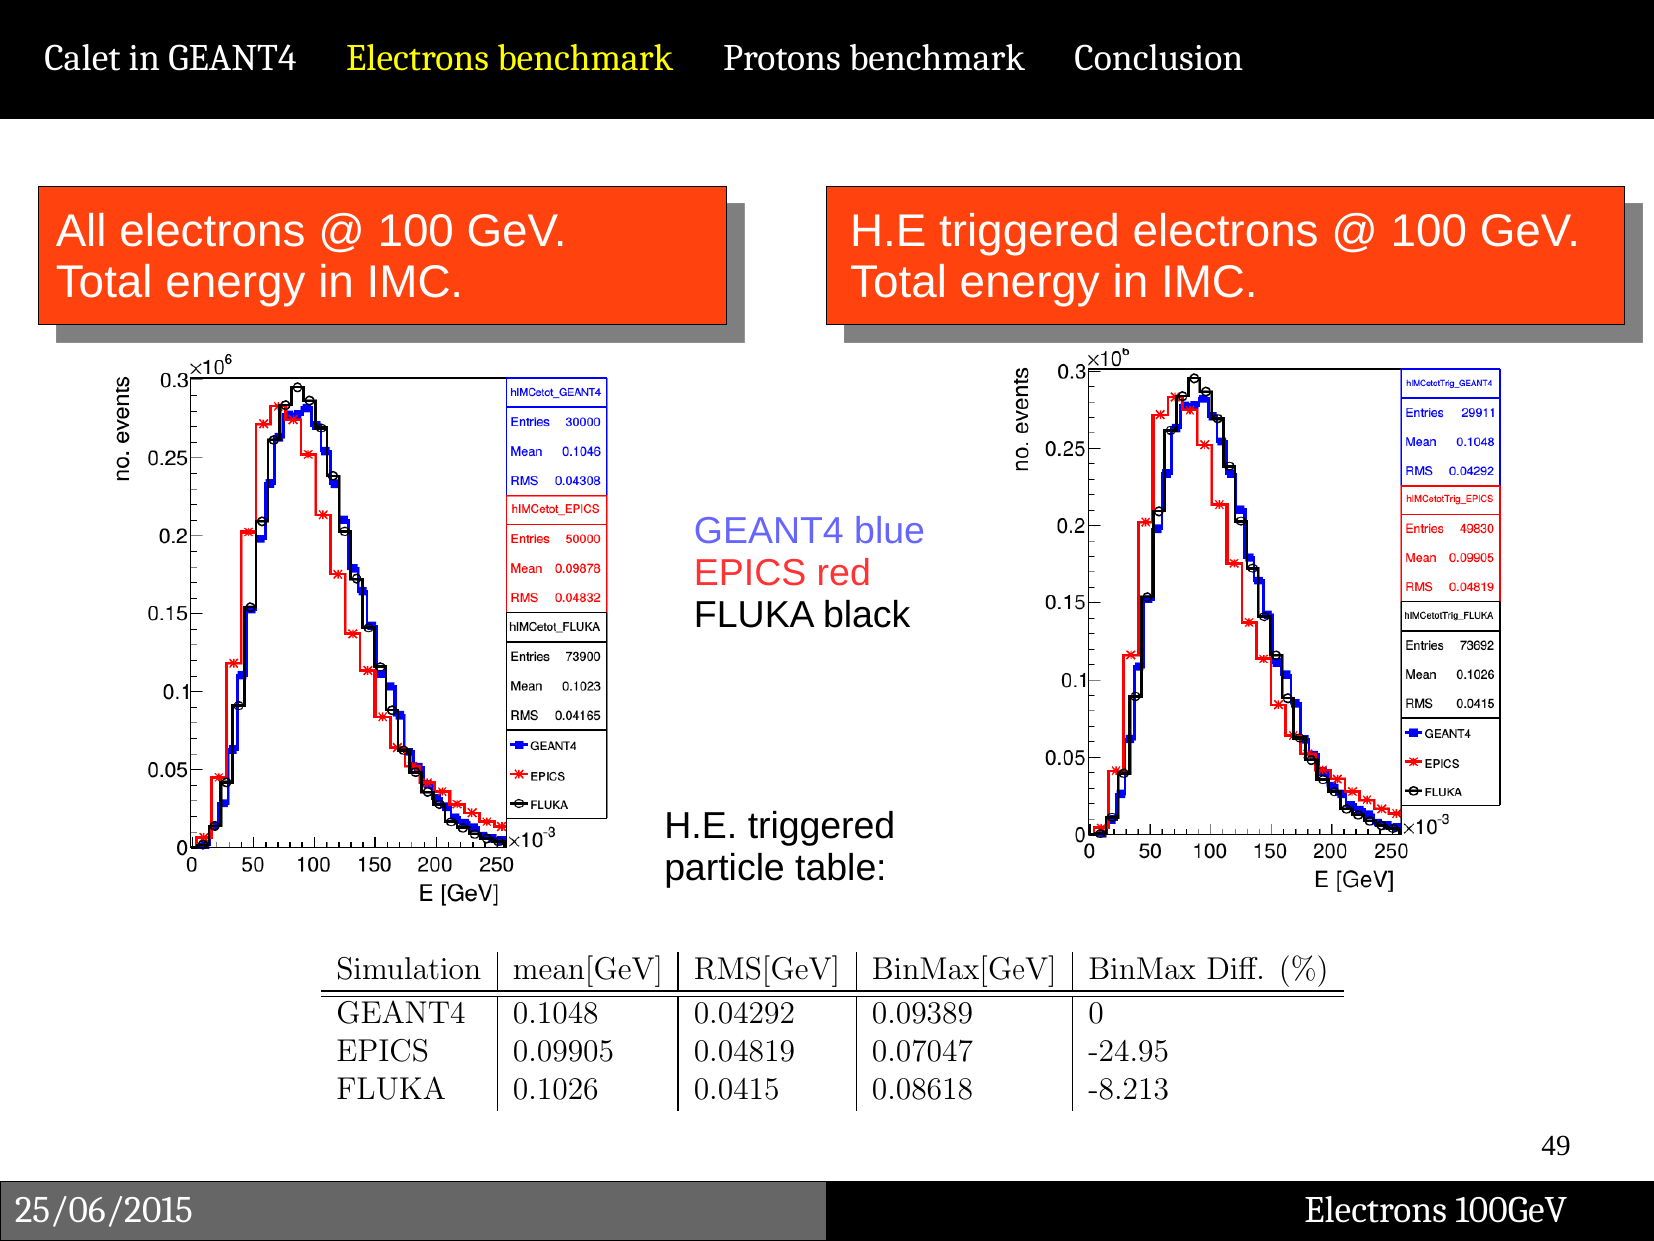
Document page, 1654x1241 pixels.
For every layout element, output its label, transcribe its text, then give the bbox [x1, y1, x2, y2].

text_box H.E. triggered particle table: [649, 797, 916, 897]
text_box GEANT4 blue EPICS red FLUKA black [679, 501, 945, 643]
text_box H.E triggered electrons @ 100 GeV. Total energy in IMC. [835, 197, 1625, 325]
picture [1003, 348, 1510, 898]
text_box [826, 186, 1625, 325]
text_box [0, 0, 1654, 119]
text_box [0, 1181, 1289, 1241]
text_box 25/06/2015 [0, 1181, 246, 1240]
text_box [38, 186, 727, 325]
text_box Electrons 100GeV [1289, 1181, 1654, 1241]
picture [304, 944, 1371, 1123]
text_box All electrons @ 100 GeV. Total energy in IMC. [41, 197, 688, 384]
picture [105, 354, 621, 910]
text_box Calet in GEANT4 Electrons benchmark Protons benchmark Conclusion [29, 29, 1625, 89]
